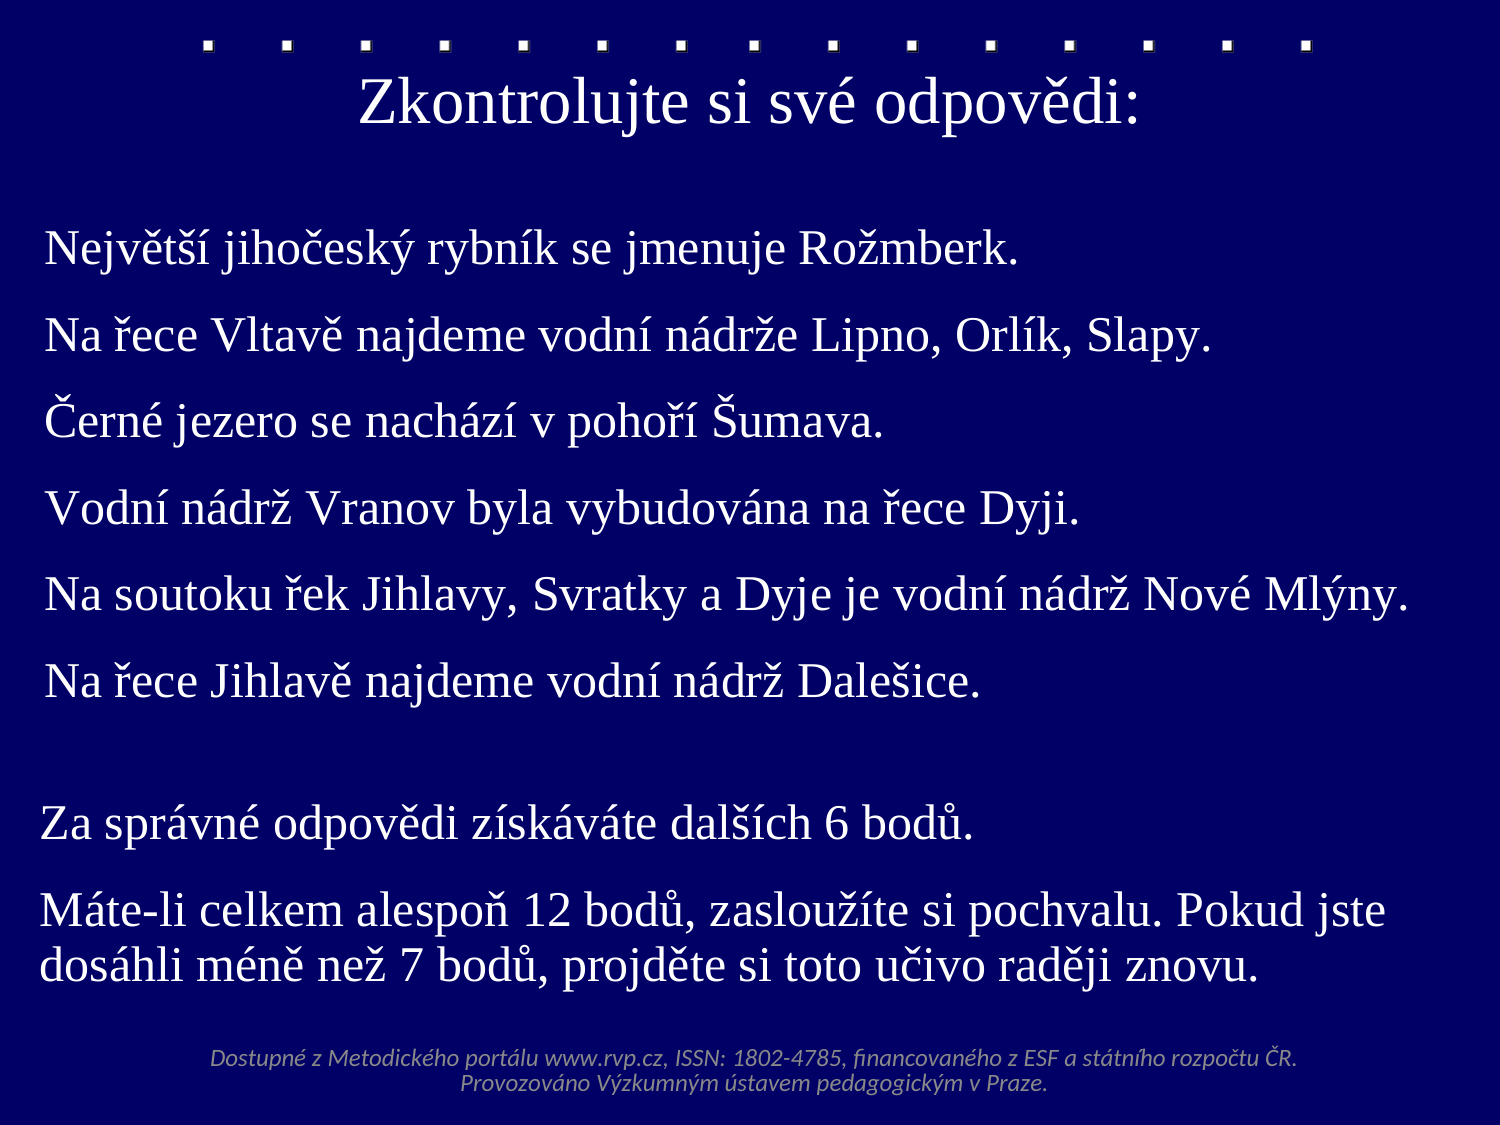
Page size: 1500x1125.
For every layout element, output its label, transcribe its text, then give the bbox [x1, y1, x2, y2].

text_box Největší jihočeský rybník se jmenuje Rožmberk. Na řece Vltavě najdeme vodní nádrže Lipno, Orlík, Slapy. Černé jezero se nachází v pohoří Šumava. Vodní nádrž Vranov byla vybudována na řece Dyji. Na soutoku řek Jihlavy, Svratky a Dyje je vodní nádrž Nové Mlýny. Na řece Jihlavě najdeme vodní nádrž Dalešice. [29, 212, 1500, 716]
text_box Za správné odpovědi získáváte dalších 6 bodů. Máte-li celkem alespoň 12 bodů, zasloužíte si pochvalu. Pokud jste dosáhli méně než 7 bodů, projděte si toto učivo raději znovu. [24, 787, 1476, 1001]
picture [200, 37, 1326, 57]
list Zkontrolujte si své odpovědi: [37, 62, 1463, 151]
